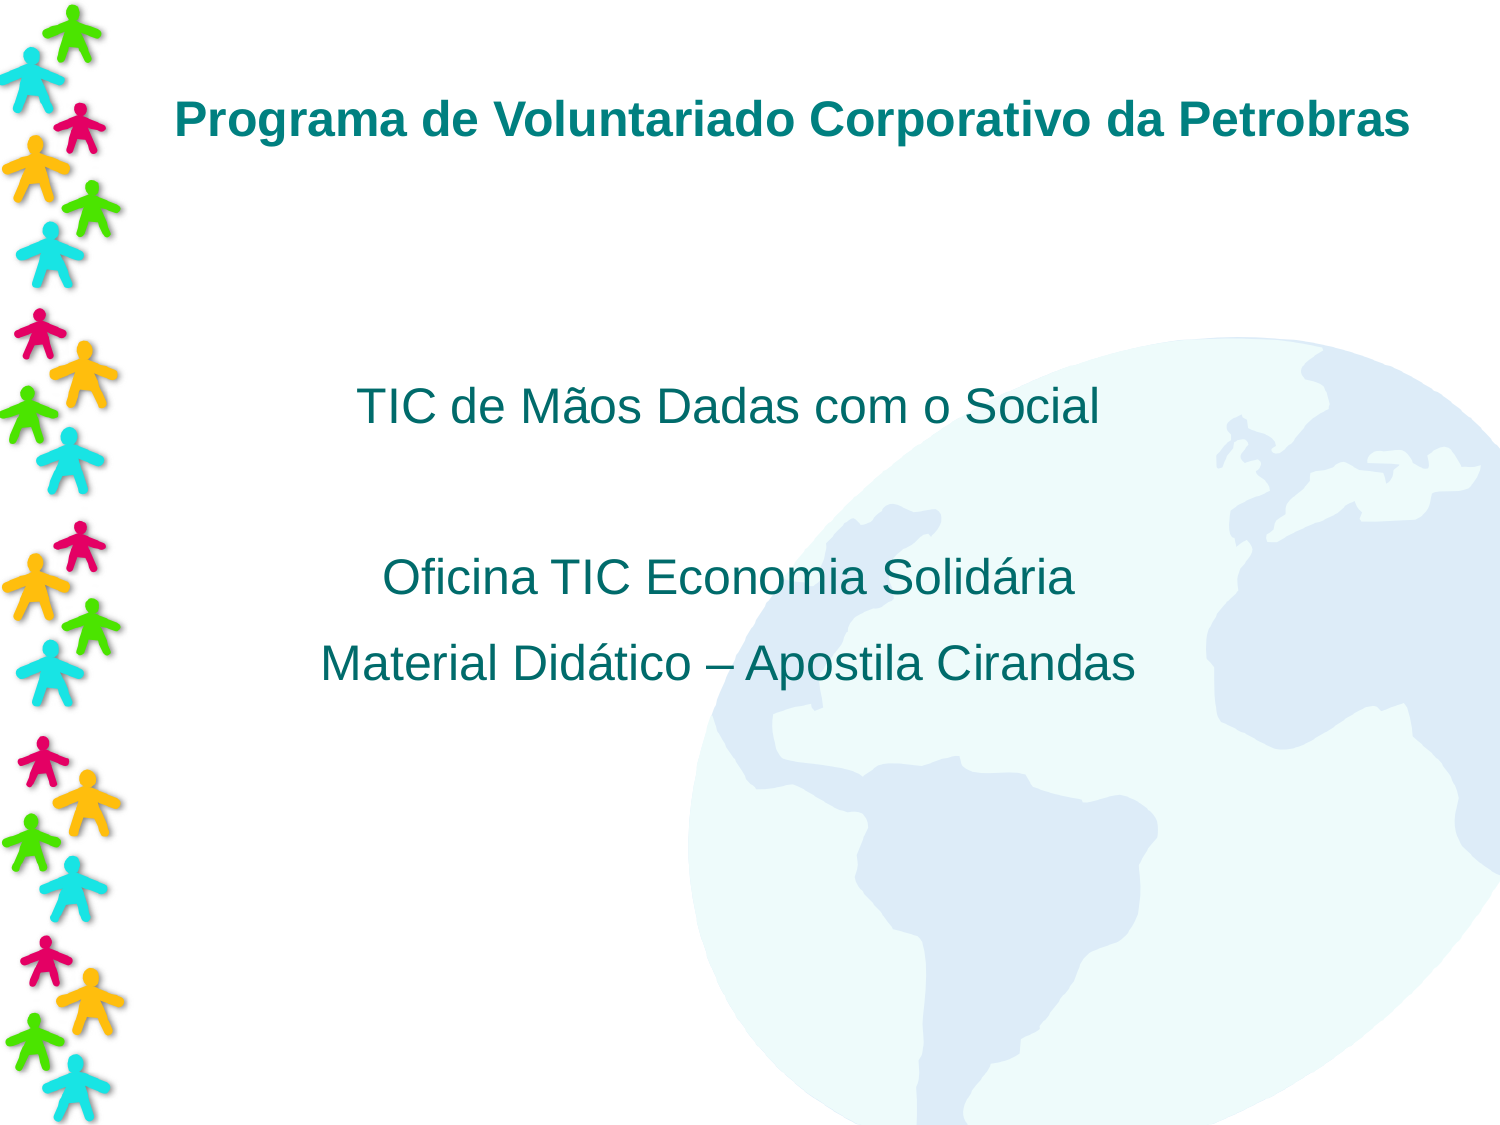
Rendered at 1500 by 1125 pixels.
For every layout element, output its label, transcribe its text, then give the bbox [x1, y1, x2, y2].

list TIC de Mãos Dadas com o Social Oficina TIC Economia Solidária Material Didático – Apostila Cirandas [53, 160, 1404, 977]
picture [0, 0, 1500, 1125]
title Programa de Voluntariado Corporativo da Petrobras [118, 88, 1469, 149]
